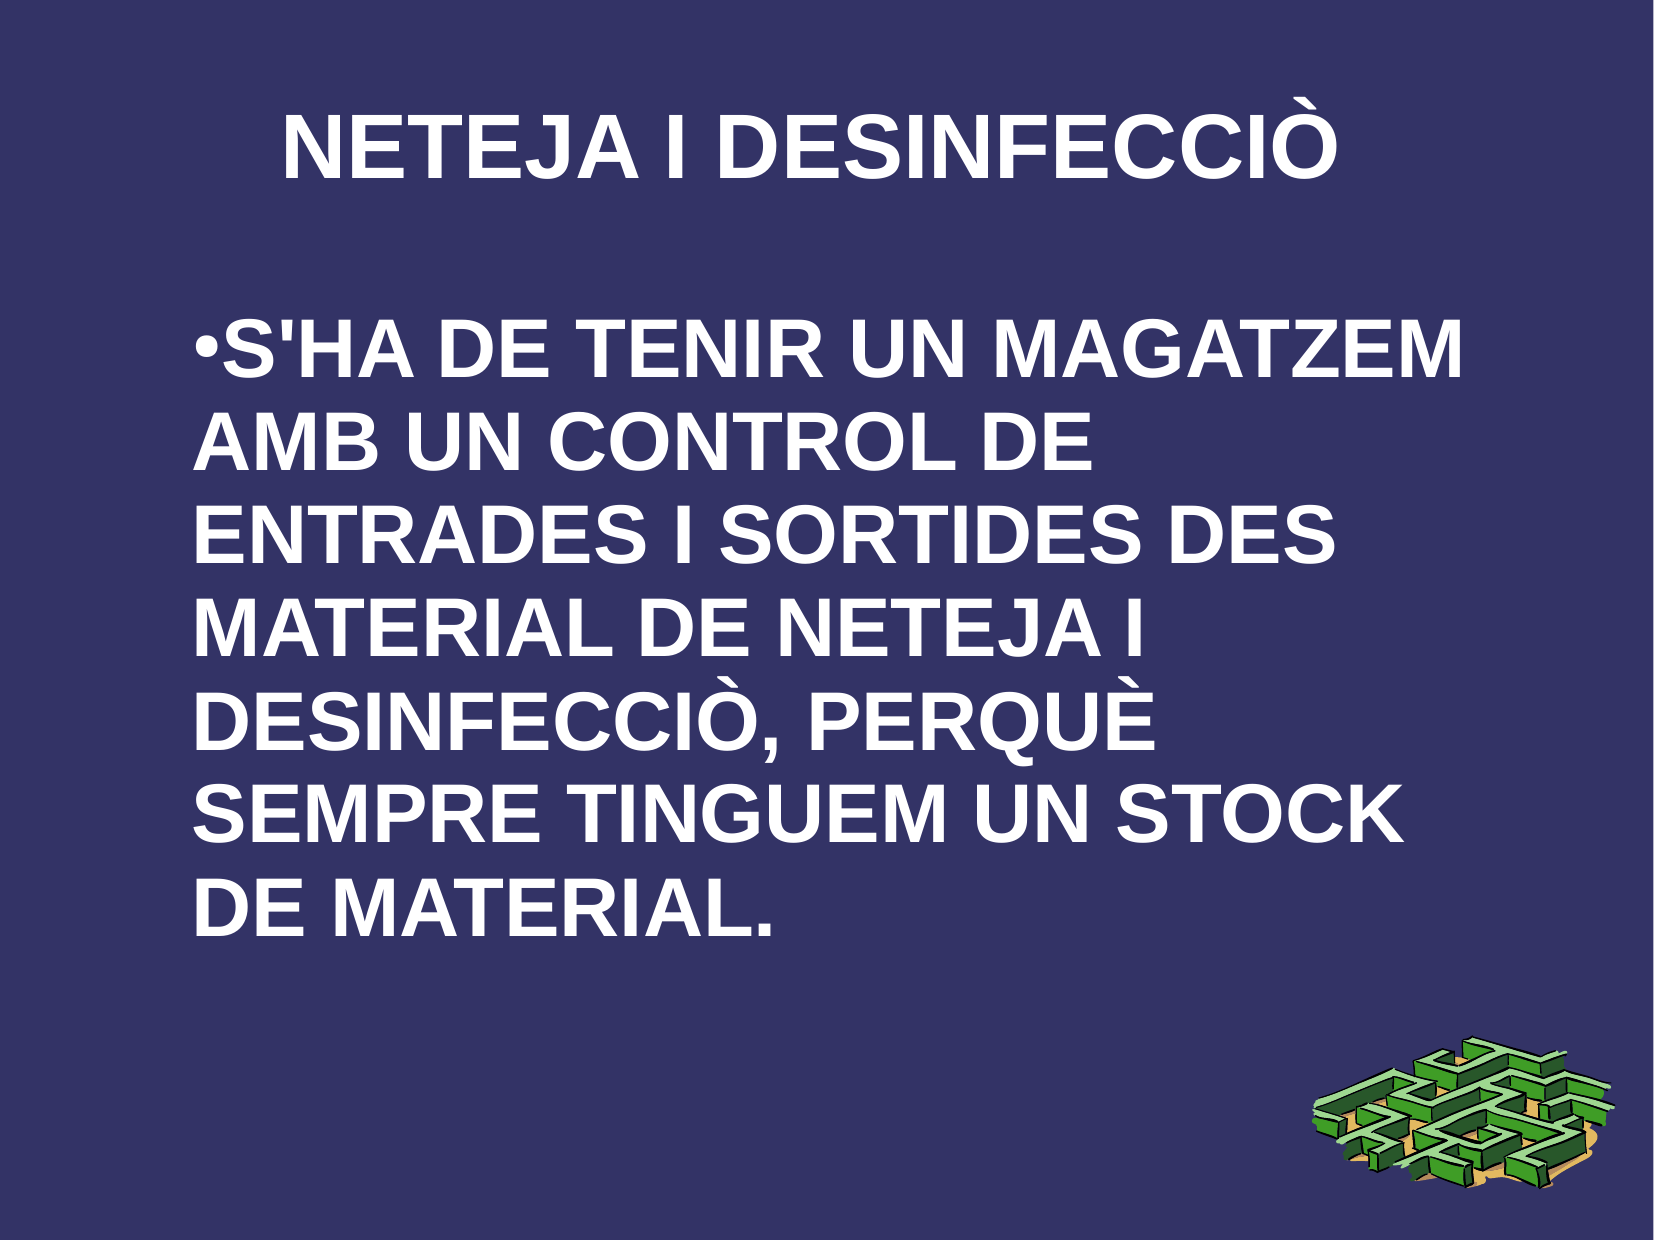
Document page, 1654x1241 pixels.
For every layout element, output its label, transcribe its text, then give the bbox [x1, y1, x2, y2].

text_box NETEJA I DESINFECCIÒ [265, 88, 1358, 206]
text_box S'HA DE TENIR UN MAGATZEM AMB UN CONTROL DE ENTRADES I SORTIDES DES MATERIAL DE NETEJA I DESINFECCIÒ, PERQUÈ SEMPRE TINGUEM UN STOCK DE MATERIAL. [177, 295, 1506, 991]
